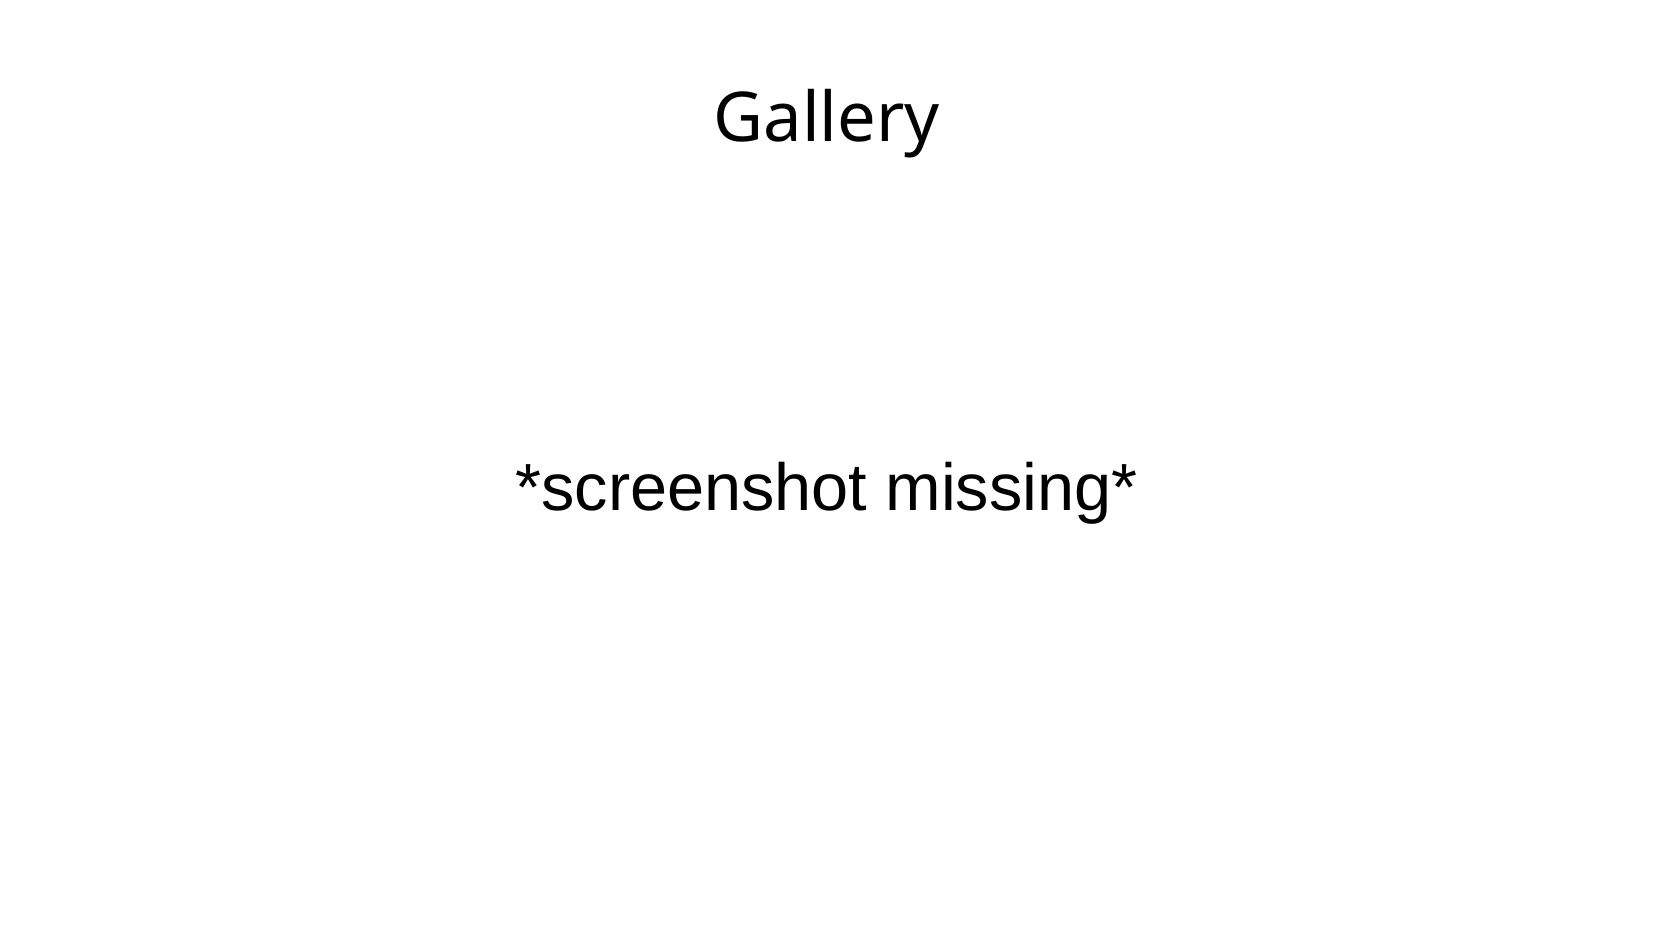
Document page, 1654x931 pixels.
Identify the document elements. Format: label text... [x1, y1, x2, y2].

title Gallery [82, 37, 1571, 193]
subtitle *screenshot missing* [82, 217, 1571, 758]
